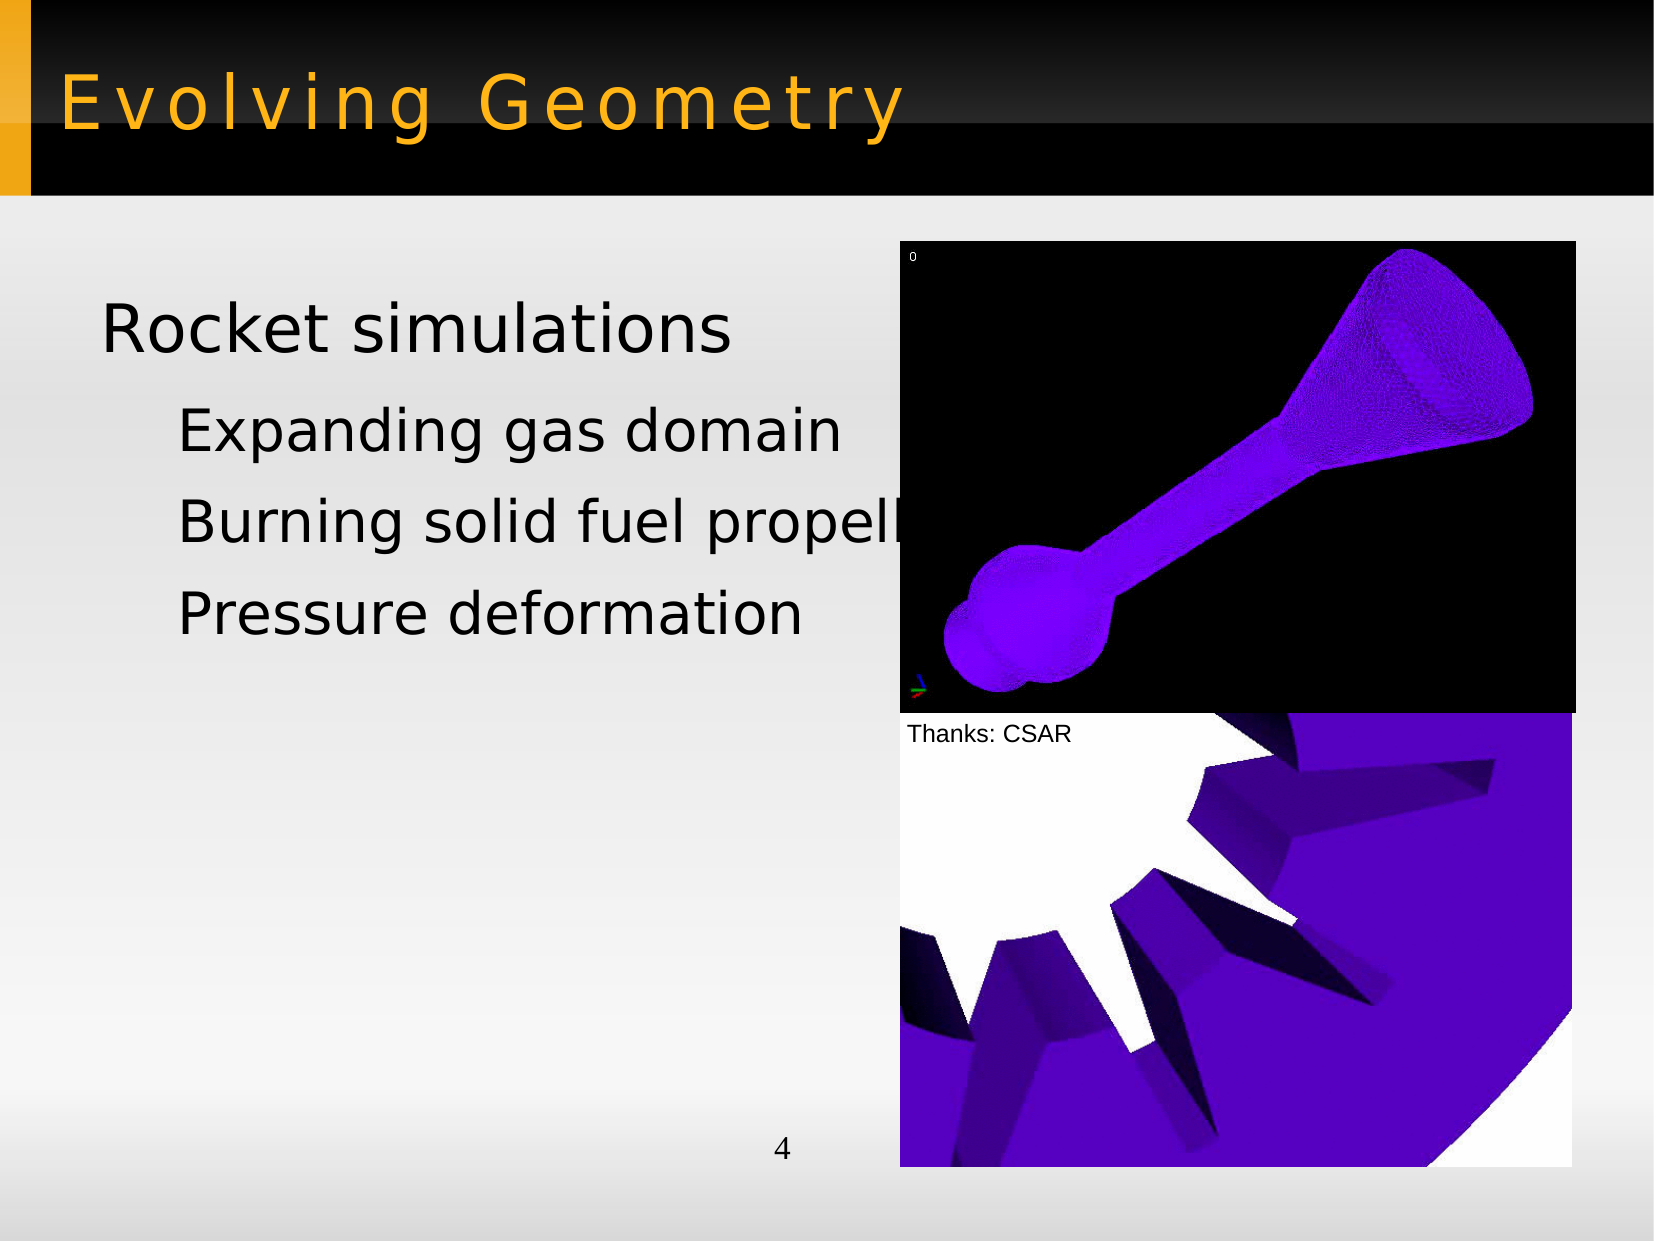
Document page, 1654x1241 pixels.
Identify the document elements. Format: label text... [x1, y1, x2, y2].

title Evolving Geometry [59, 29, 1270, 178]
list Rocket simulations Expanding gas domain Burning solid fuel propellant domain Pressure deformation [82, 290, 809, 1109]
picture [0, 0, 1654, 1241]
text_box Thanks: CSAR [892, 712, 1088, 759]
